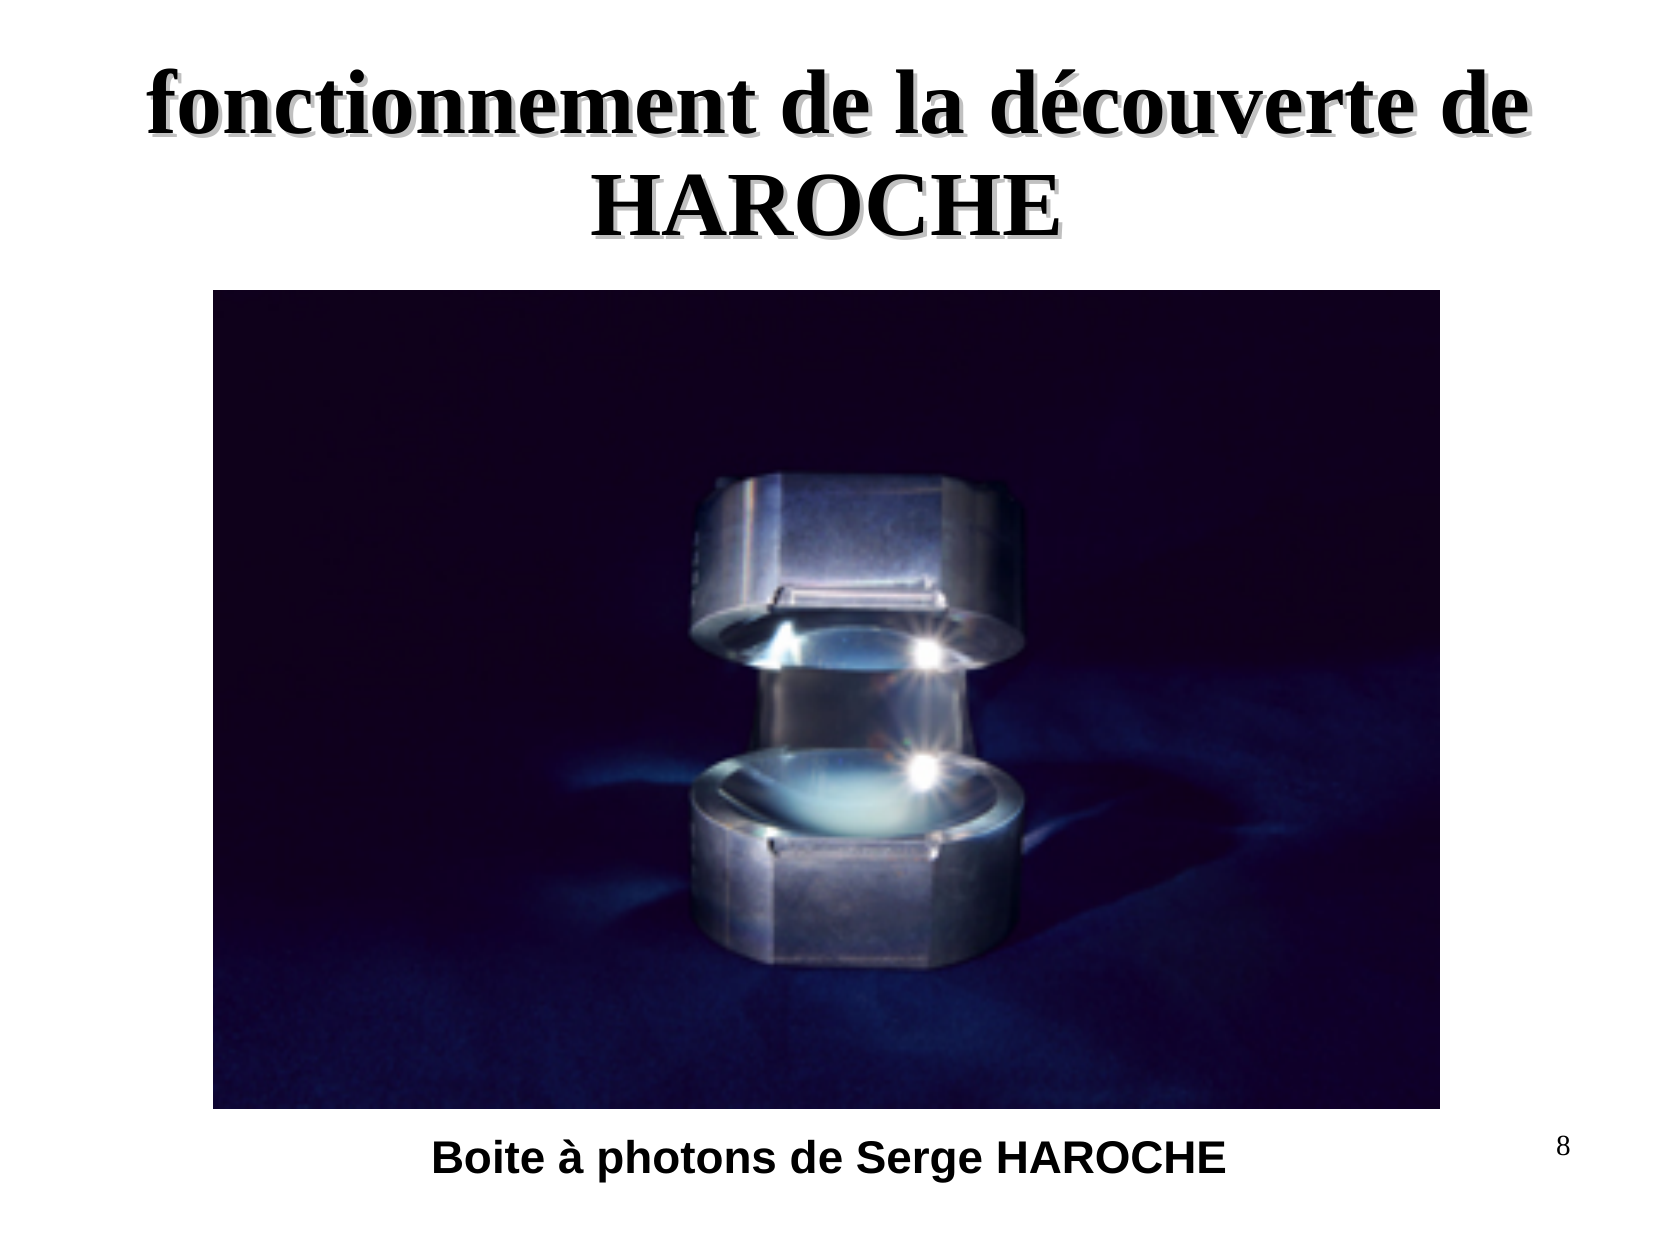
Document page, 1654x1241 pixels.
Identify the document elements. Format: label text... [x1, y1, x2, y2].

text_box Boite à photons de Serge HAROCHE [212, 1125, 1446, 1193]
picture [213, 290, 1440, 1109]
title fonctionnement de la découverte de HAROCHE [82, 49, 1571, 257]
